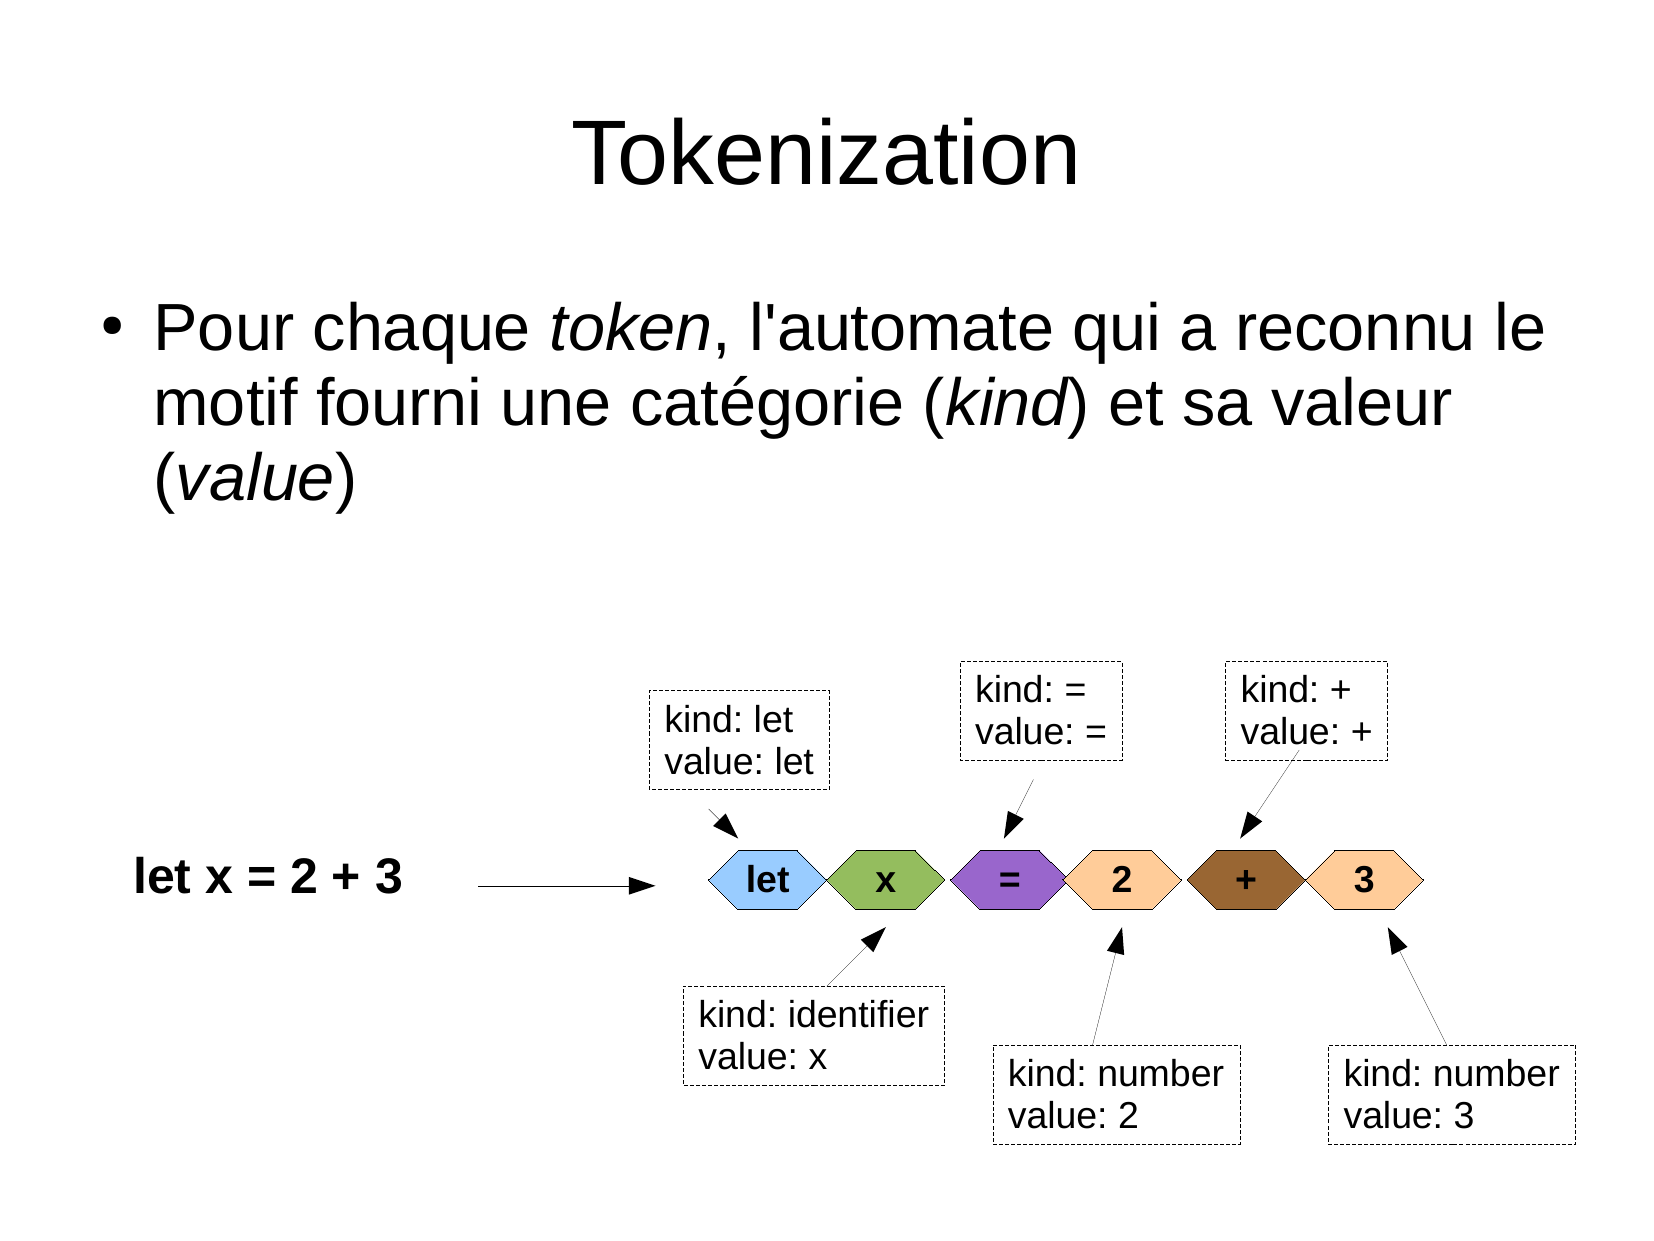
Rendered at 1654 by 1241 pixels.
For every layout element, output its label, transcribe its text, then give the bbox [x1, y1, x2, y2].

text_box kind: = value: = [960, 661, 1123, 761]
text_box kind: number value: 3 [1328, 1045, 1576, 1145]
text_box kind: let value: let [649, 690, 830, 790]
text_box 2 [1062, 850, 1182, 910]
title Tokenization [82, 49, 1571, 257]
text_box let [708, 850, 826, 910]
text_box kind: number value: 2 [993, 1045, 1241, 1145]
text_box kind: identifier value: x [683, 986, 945, 1086]
list Pour chaque token, l'automate qui a reconnu le motif fourni une catégorie (kind) et sa valeur (value) [82, 290, 1571, 532]
text_box let x = 2 + 3 [118, 840, 418, 912]
text_box = [950, 850, 1066, 910]
text_box kind: + value: + [1225, 661, 1388, 761]
text_box 3 [1305, 850, 1424, 910]
text_box x [826, 850, 945, 910]
text_box + [1187, 850, 1305, 910]
